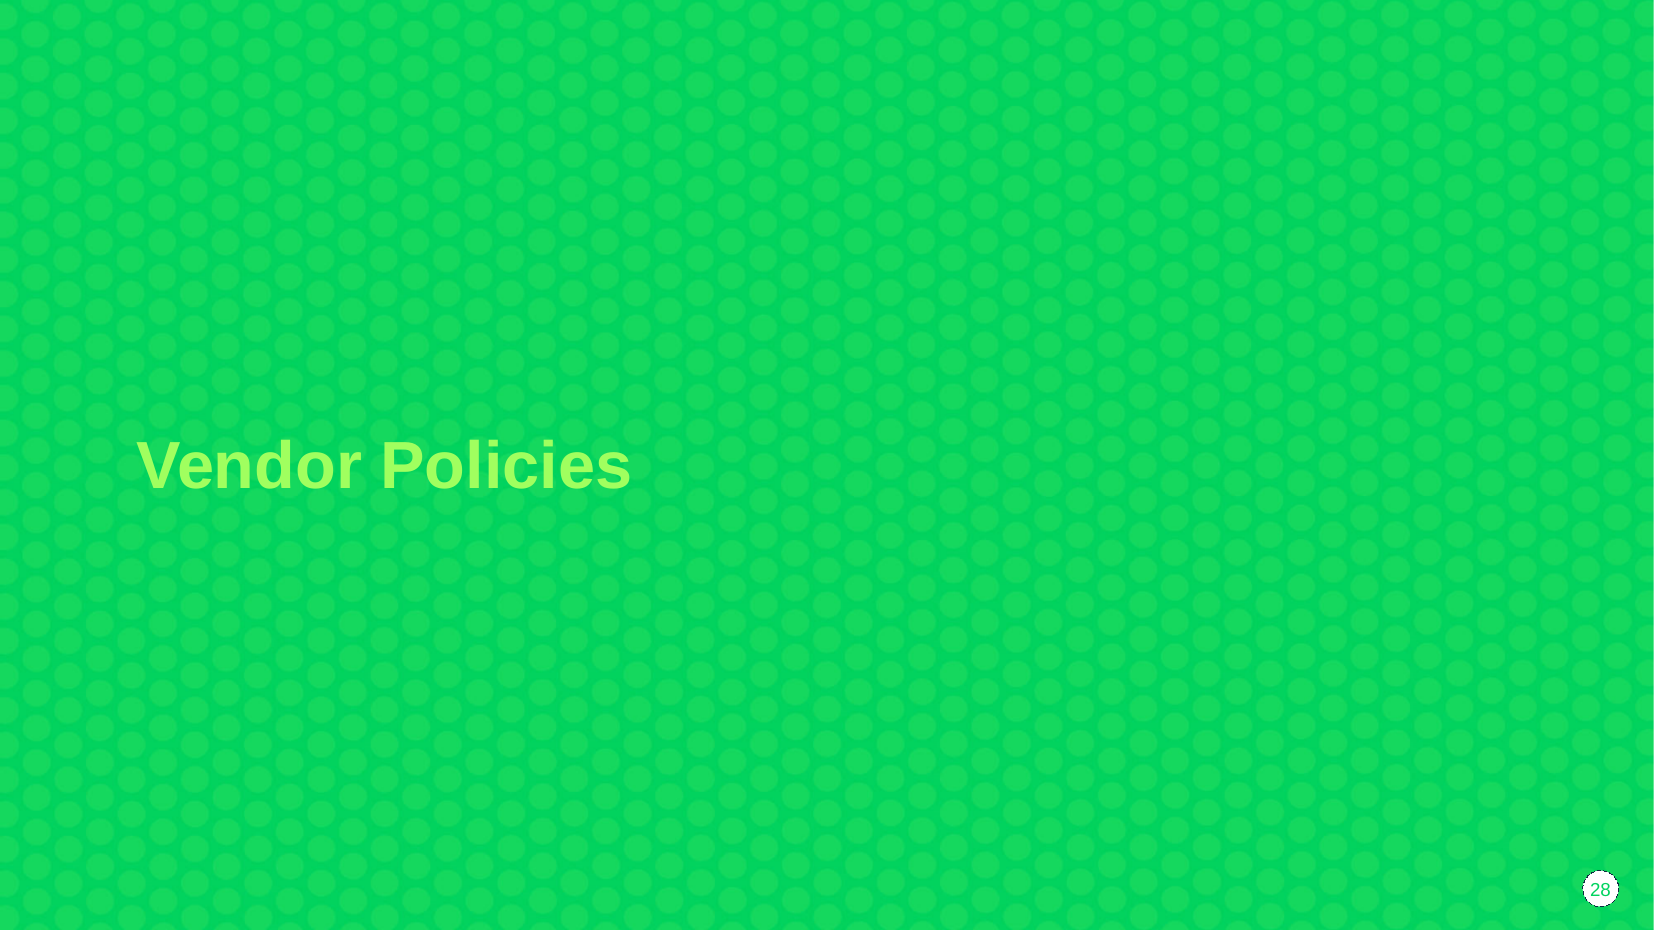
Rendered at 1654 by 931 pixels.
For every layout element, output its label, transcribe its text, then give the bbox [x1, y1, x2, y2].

title Vendor Policies [121, 387, 1531, 543]
picture [0, 0, 1654, 930]
